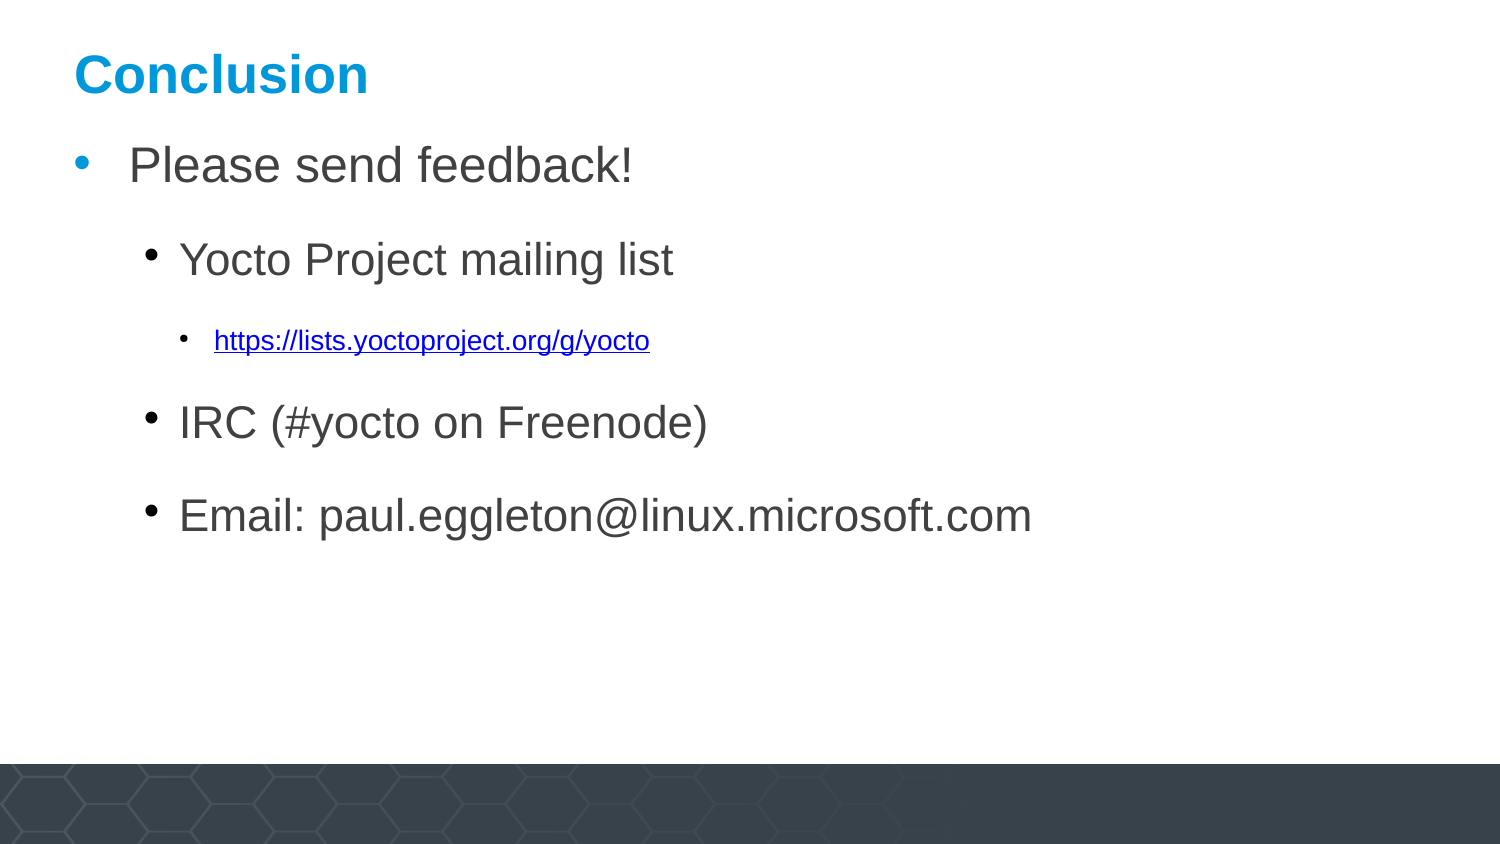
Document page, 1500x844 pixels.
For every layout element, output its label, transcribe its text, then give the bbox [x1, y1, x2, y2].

text_box Please send feedback! Yocto Project mailing list https://lists.yoctoproject.org/g/yocto IRC (#yocto on Freenode) Email: paul.eggleton@linux.microsoft.com [72, 132, 1422, 738]
picture [0, 0, 1500, 844]
text_box Conclusion [74, 50, 1424, 159]
